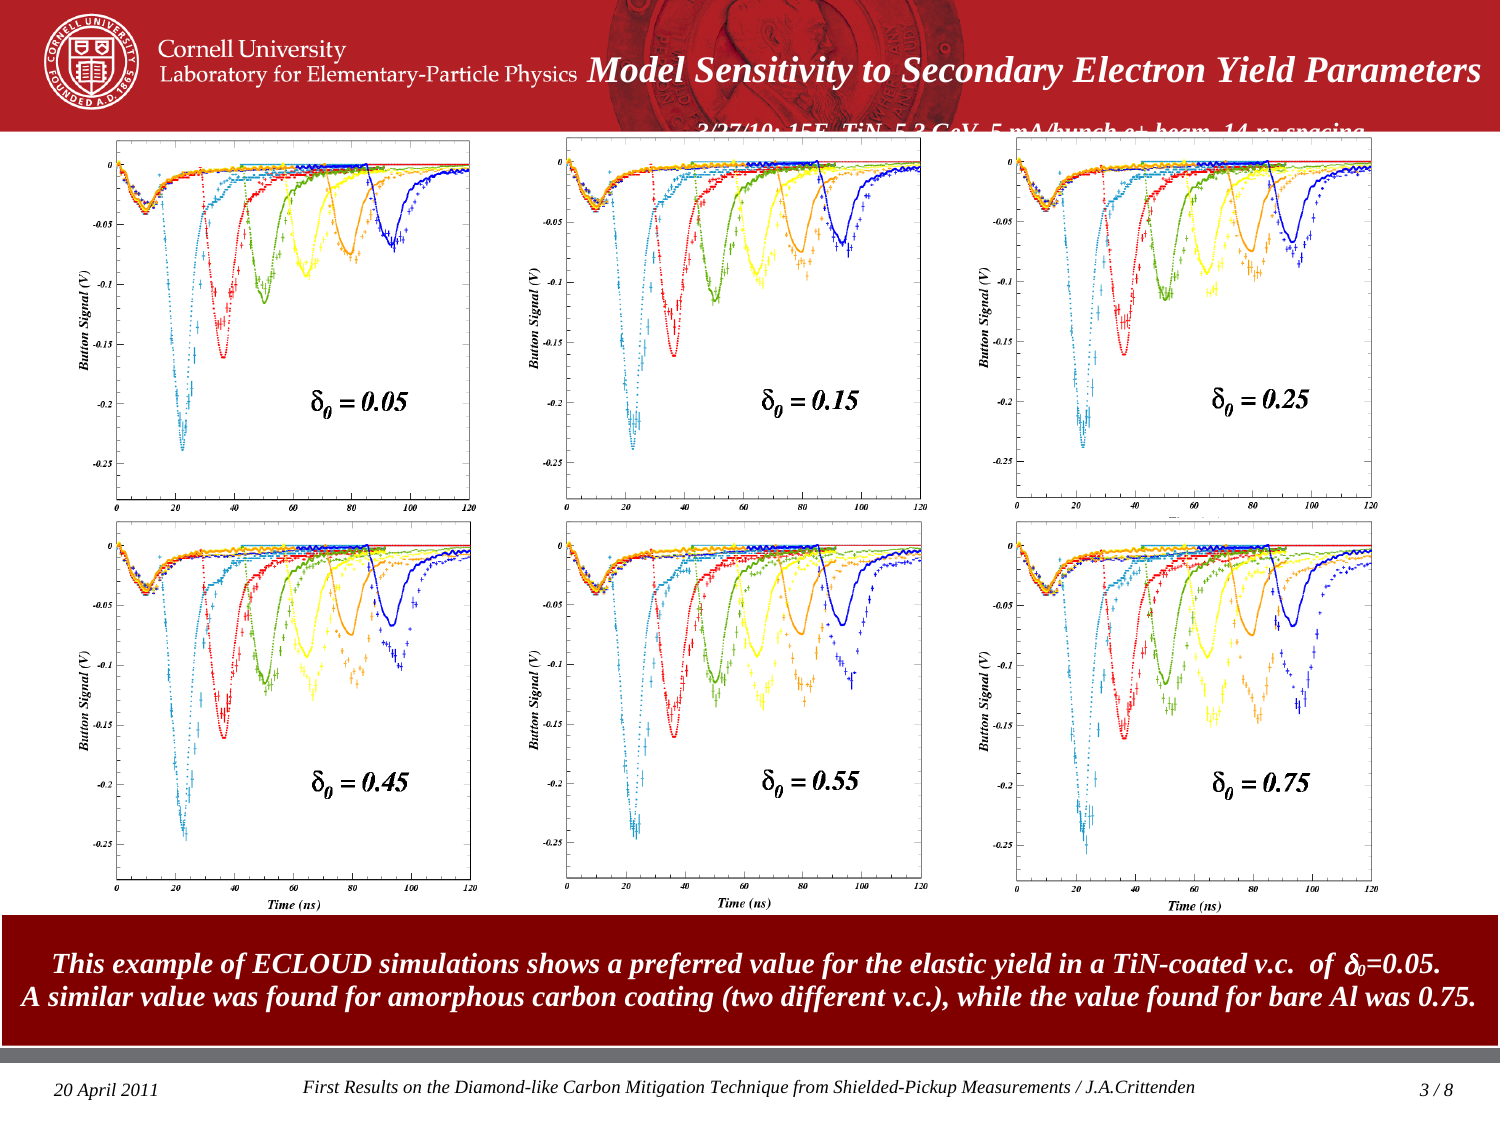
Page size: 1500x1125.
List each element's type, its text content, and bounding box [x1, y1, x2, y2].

picture [525, 134, 931, 915]
picture [0, 0, 1500, 132]
text_box This example of ECLOUD simulations shows a preferred value for the elastic yield in a TiN-coated v.c. of d0=0.05. A similar value was found for amorphous carbon coating (two different v.c.), while the value found for bare Al was 0.75. [2, 915, 1498, 1046]
picture [975, 134, 1381, 915]
picture [75, 137, 481, 915]
text_box Model Sensitivity to Secondary Electron Yield Parameters 3/27/10: 15E, TiN, 5.3 GeV, 5 mA/bunch e+ beam, 14-ns spacing [562, 0, 1500, 113]
